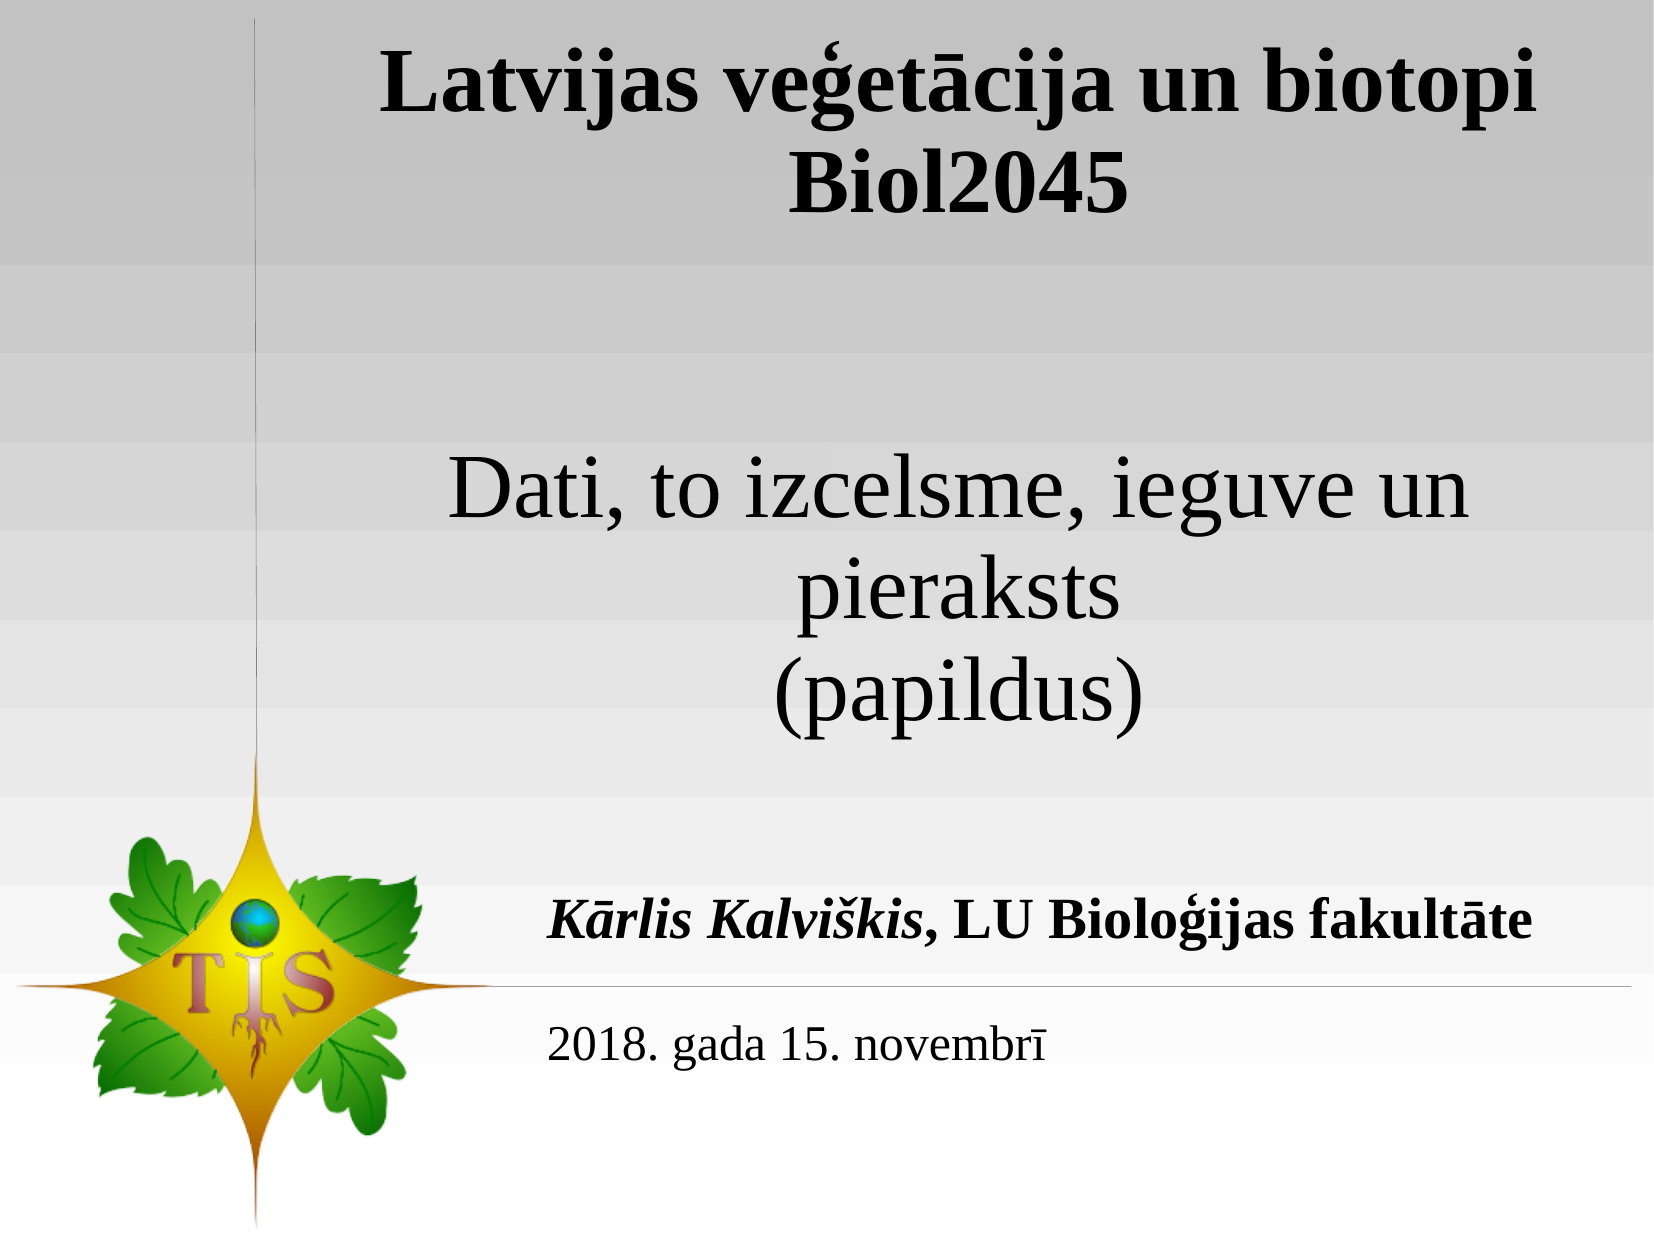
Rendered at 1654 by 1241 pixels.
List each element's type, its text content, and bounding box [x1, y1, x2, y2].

picture [0, 0, 1654, 1241]
list 2018. gada 15. novembrī [476, 1015, 1654, 1241]
text_box Kārlis Kalviškis, LU Bioloģijas fakultāte [546, 886, 1535, 952]
title Dati, to izcelsme, ieguve un pieraksts (papildus) [295, 314, 1625, 861]
